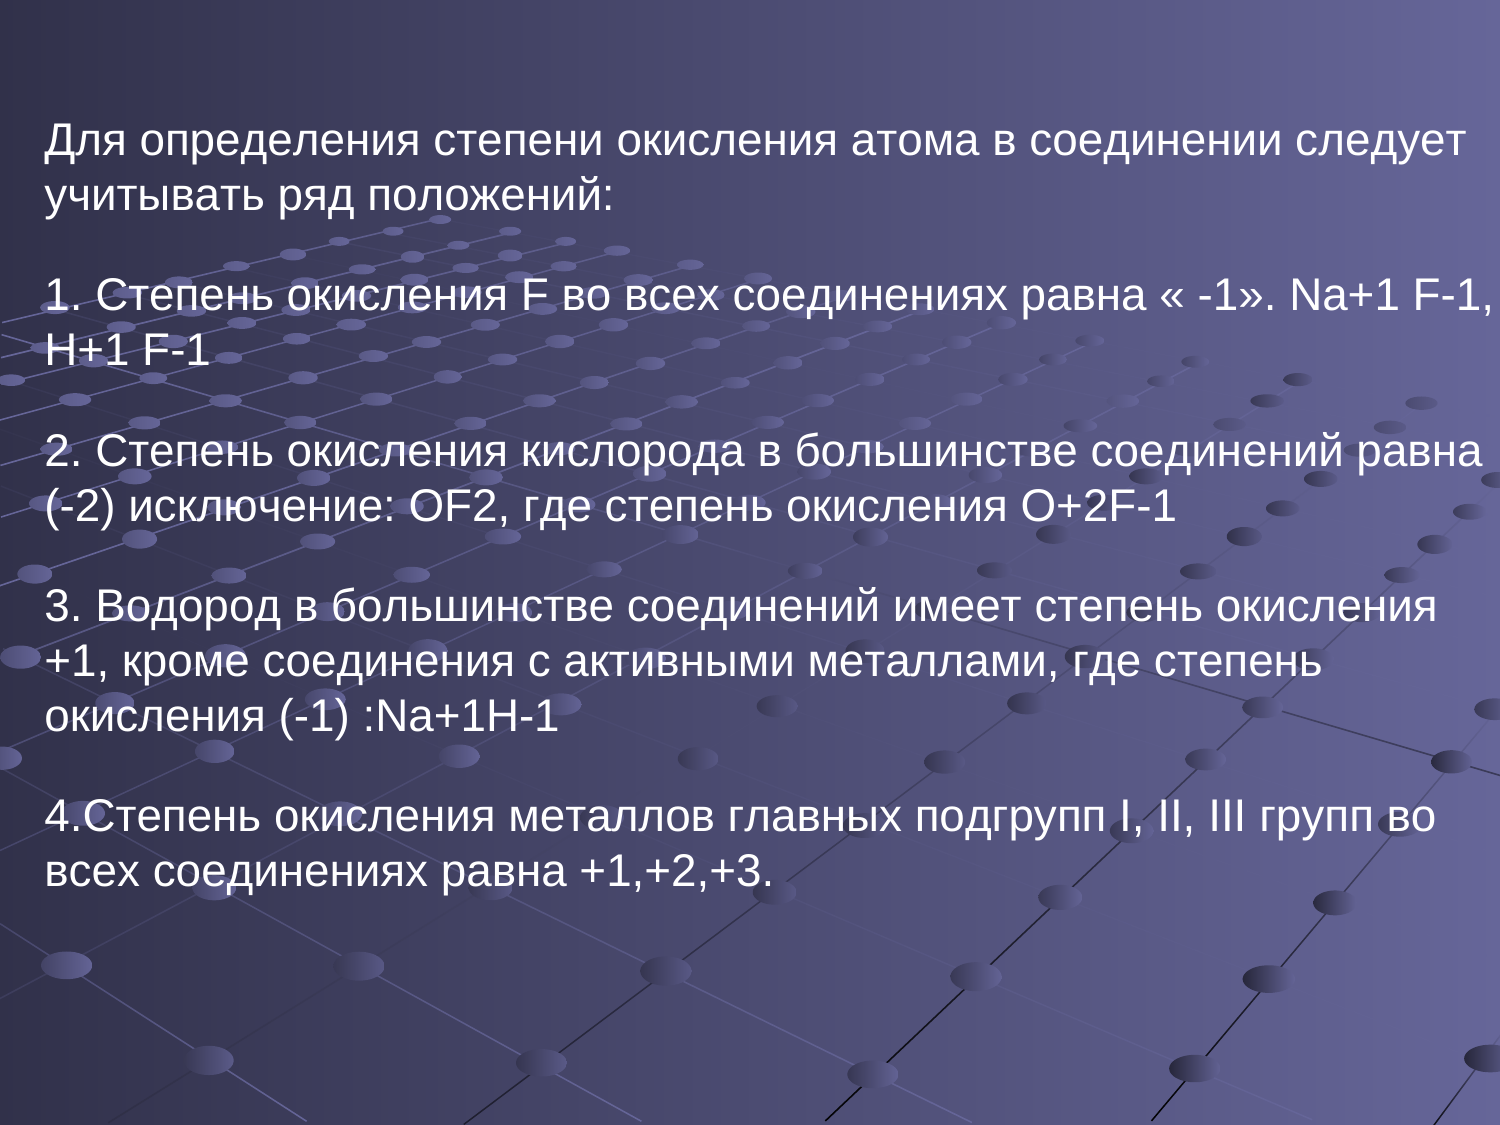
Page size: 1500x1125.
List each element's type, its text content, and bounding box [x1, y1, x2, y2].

text_box Для определения степени окисления атома в соединении следует учитывать ряд положений: 1. Степень окисления F во всех соединениях равна « -1». Na+1 F-1, H+1 F-1 2. Степень окисления кислорода в большинстве соединений равна (-2) исключение: ОF2, где степень окисления О+2F-1 3. Водород в большинстве соединений имеет степень окисления +1, кроме соединения с активными металлами, где степень окисления (-1) :Na+1H-1 4.Степень окисления металлов главных подгрупп I, II, III групп во всех соединениях равна +1,+2,+3. [29, 101, 1500, 1004]
